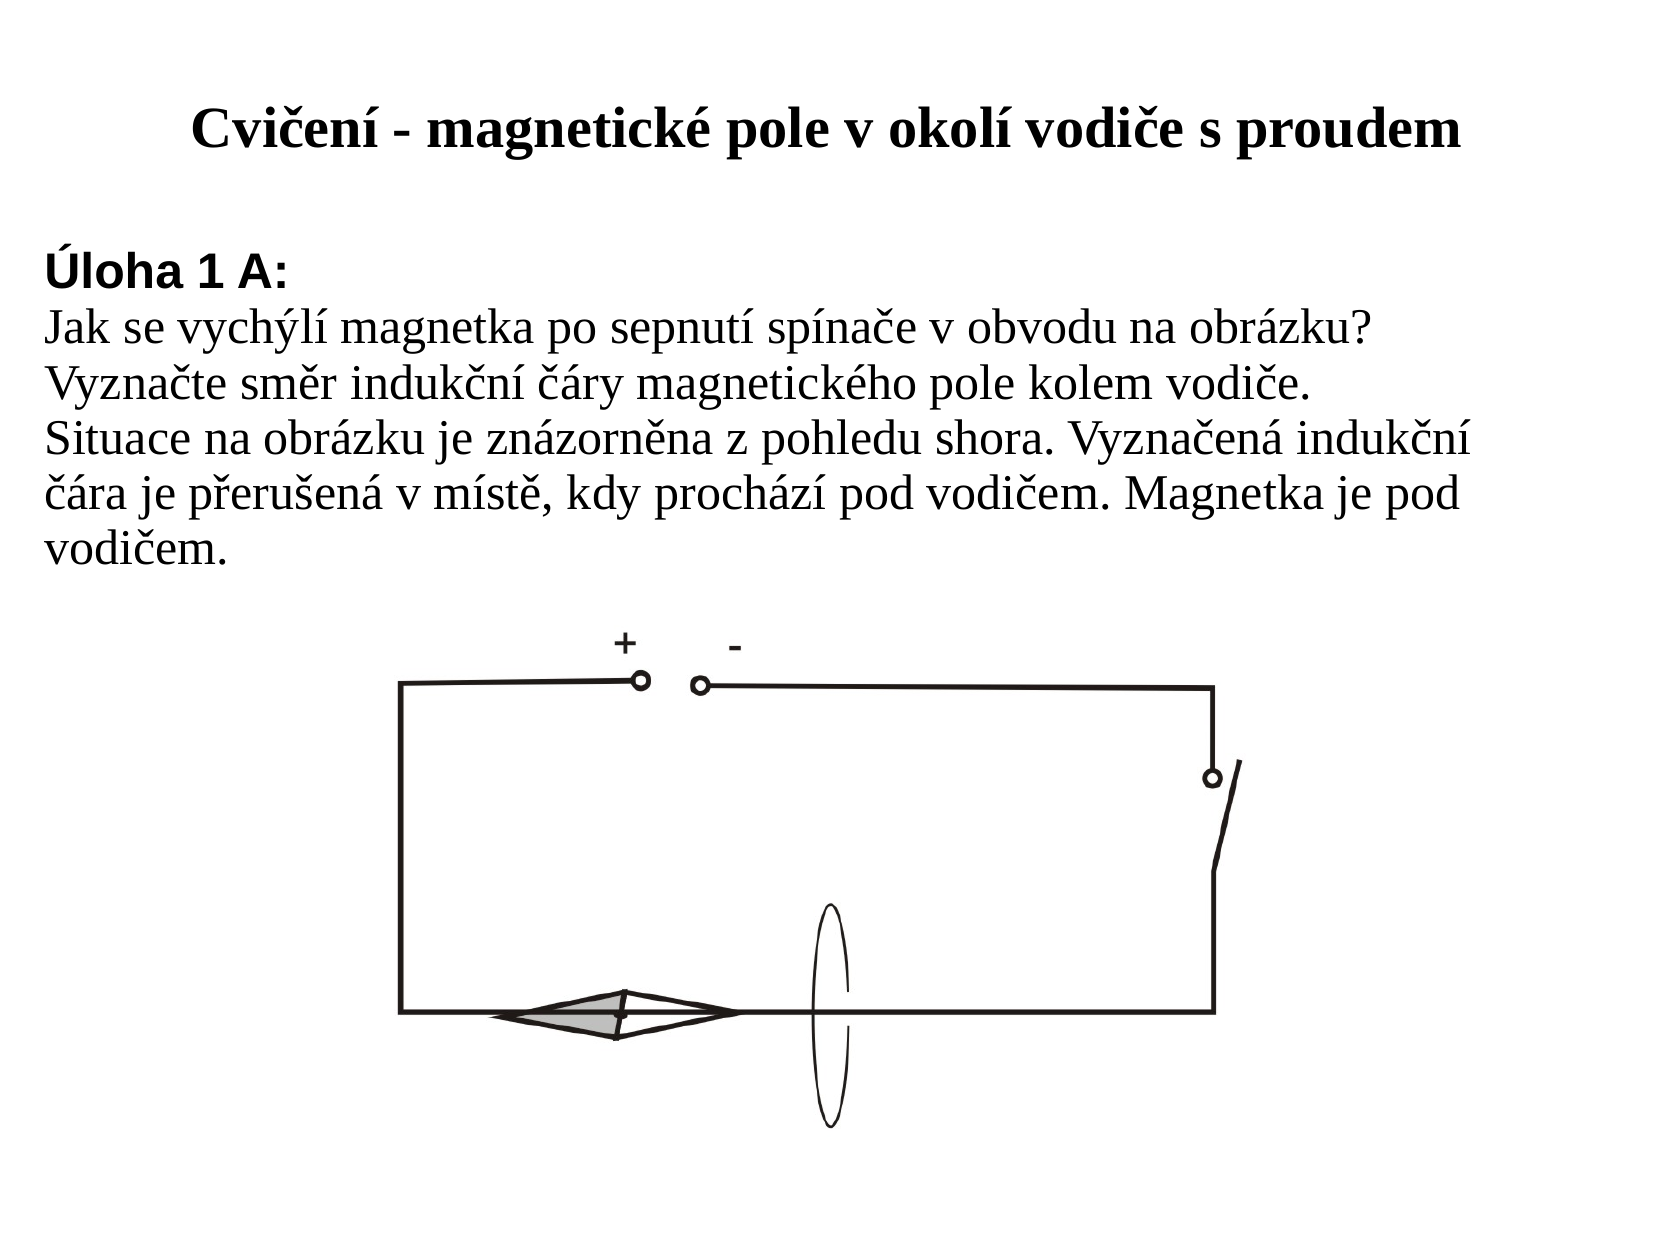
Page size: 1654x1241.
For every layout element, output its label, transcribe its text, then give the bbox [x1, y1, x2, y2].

text_box Úloha 1 A: Jak se vychýlí magnetka po sepnutí spínače v obvodu na obrázku? Vyznačte směr indukční čáry magnetického pole kolem vodiče. Situace na obrázku je znázorněna z pohledu shora. Vyznačená indukční čára je přerušená v místě, kdy prochází pod vodičem. Magnetka je pod vodičem. [29, 236, 1565, 590]
text_box Cvičení - magnetické pole v okolí vodiče s proudem [118, 88, 1536, 170]
picture [358, 582, 1300, 1152]
